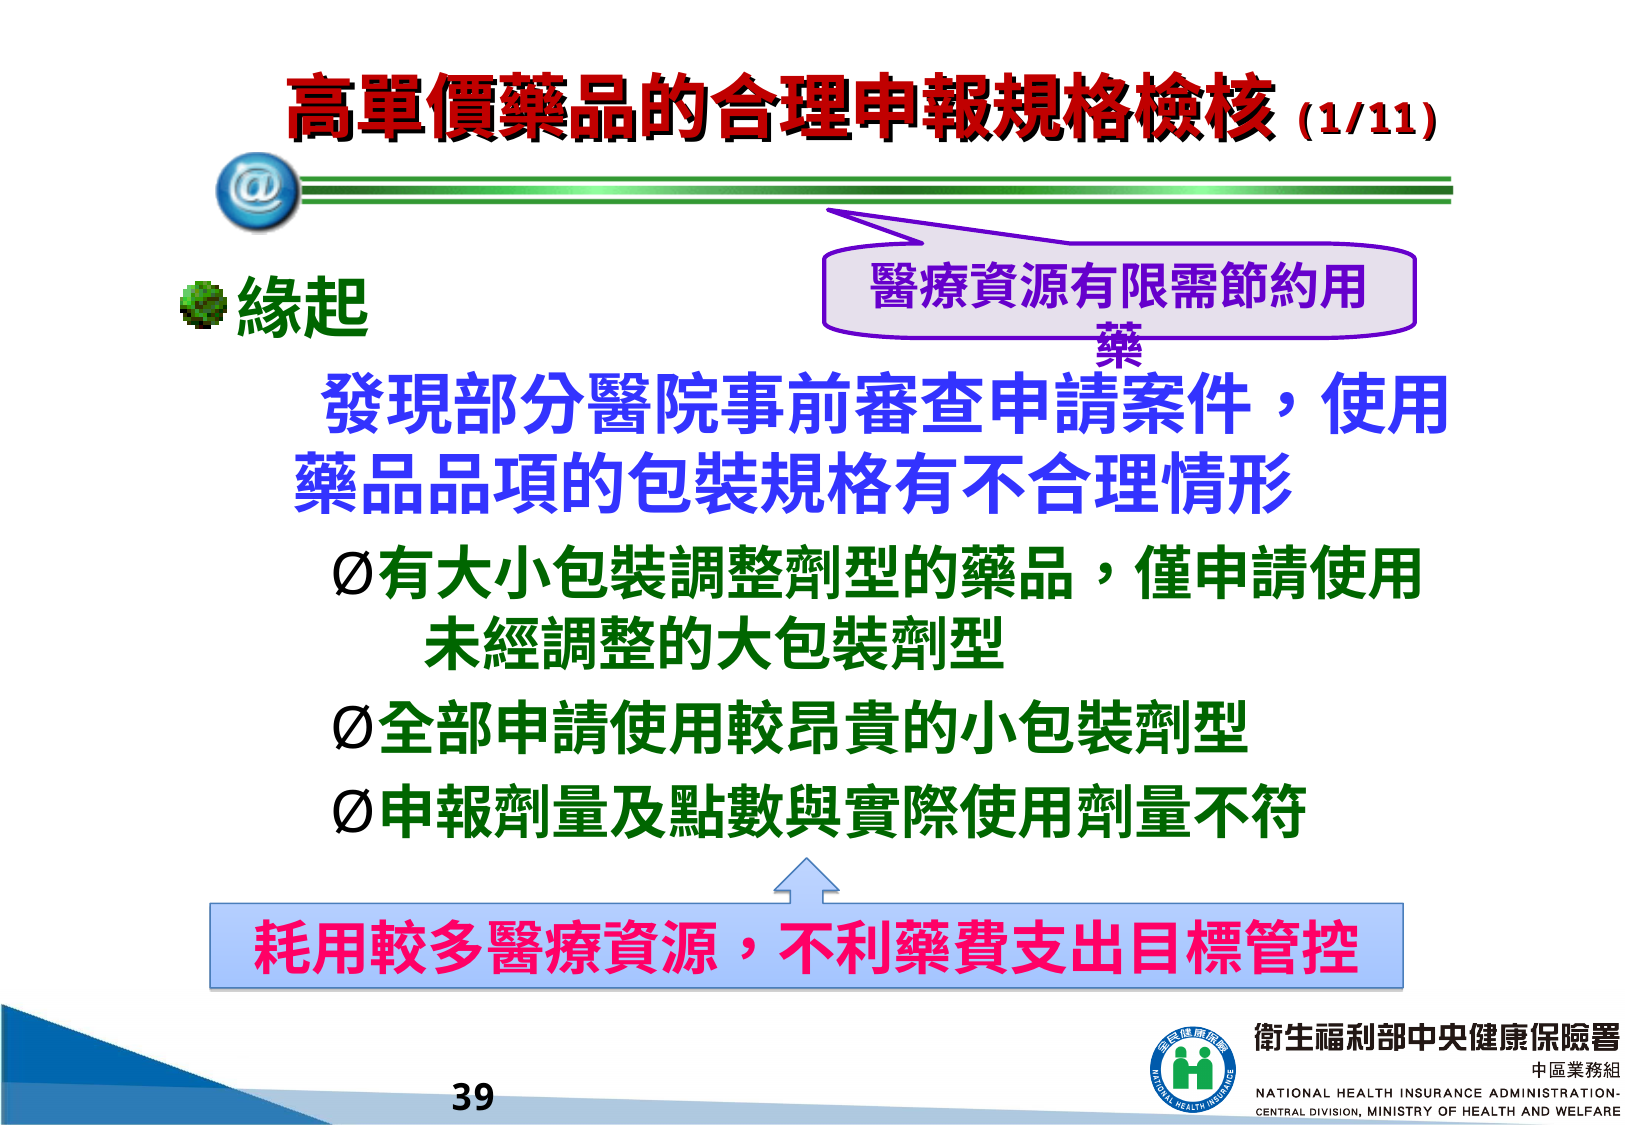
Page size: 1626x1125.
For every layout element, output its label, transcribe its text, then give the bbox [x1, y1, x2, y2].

title 高單價藥品的合理申報規格檢核(1/11) [268, 10, 1562, 198]
text_box 耗用較多醫療資源，不利藥費支出目標管控 [210, 894, 1404, 988]
text_box [435, 1065, 815, 1125]
text_box 醫療資源有限需節約用藥 [824, 209, 1415, 339]
list 緣起 發現部分醫院事前審查申請案件，使用藥品品項的包裝規格有不合理情形 有大小包裝調整劑型的藥品，僅申請使用未經調整的大包裝劑型 全部申請使用較昂貴的小包裝劑型 申報劑量及點數與實際使用劑量不符 [165, 257, 1499, 894]
